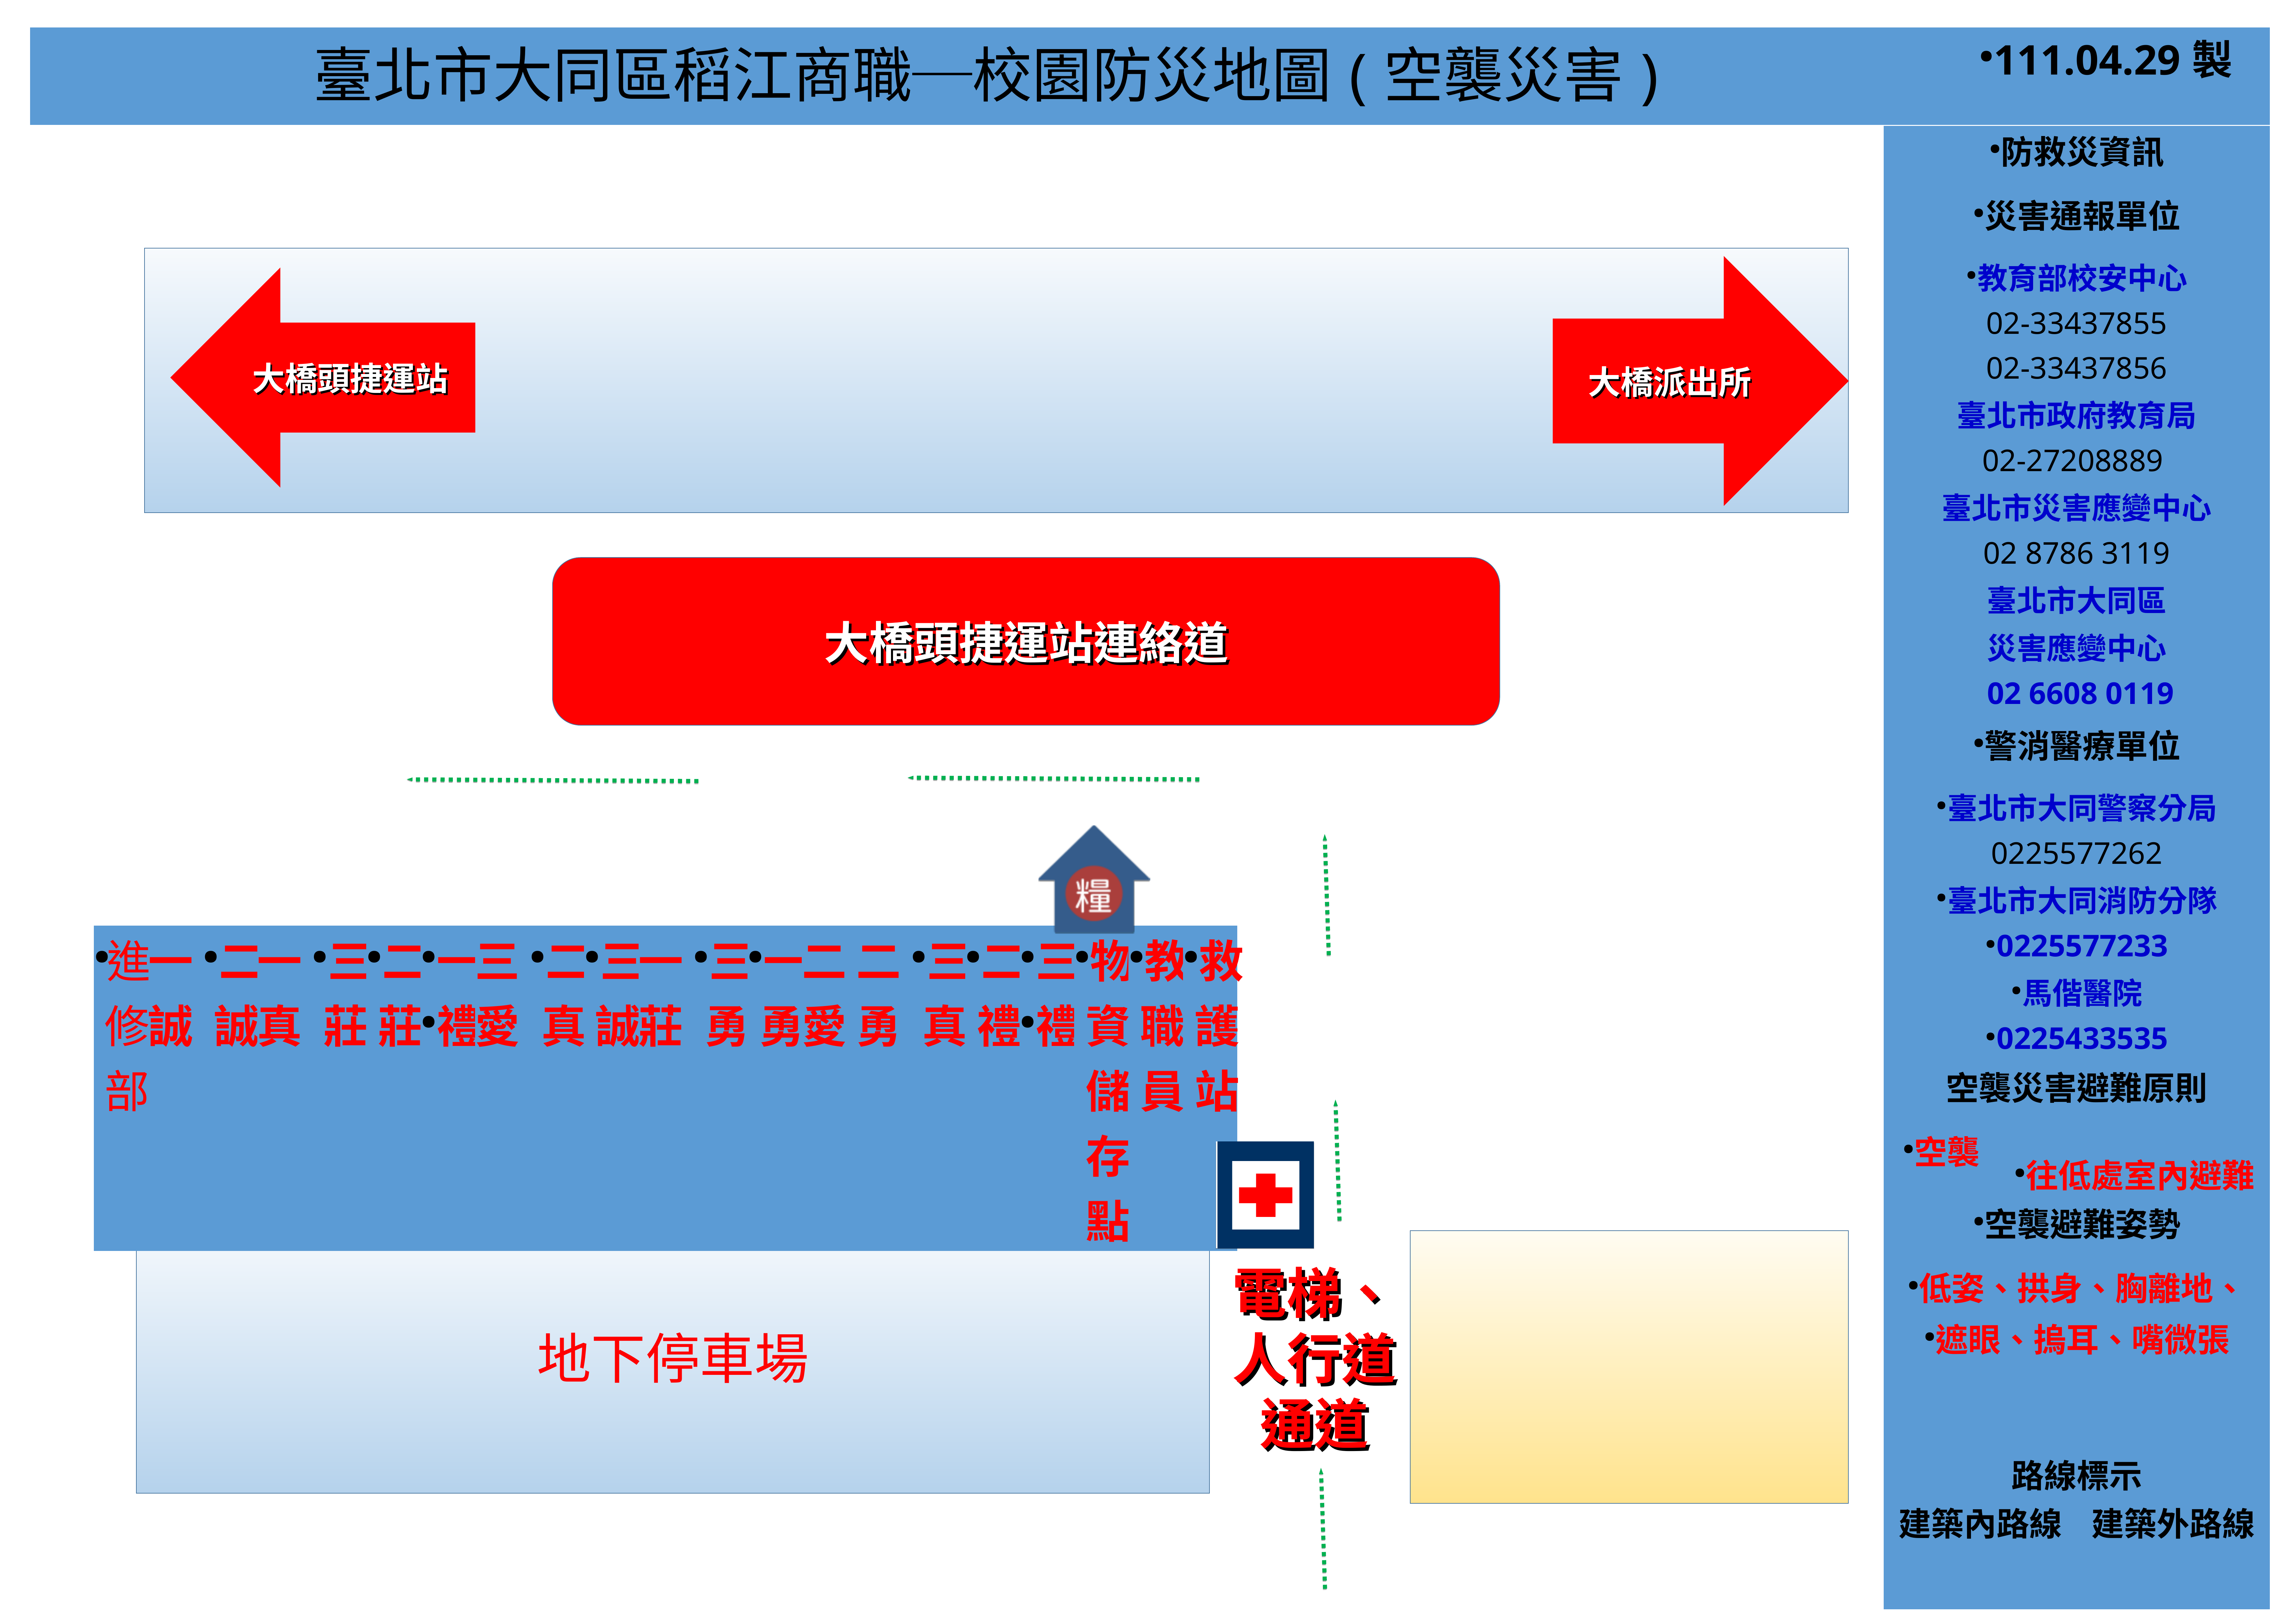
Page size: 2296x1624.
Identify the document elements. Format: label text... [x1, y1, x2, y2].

table_header 教職員 [1160, 1013, 1165, 1018]
picture [1216, 1141, 1314, 1248]
table_header 三誠 [635, 1010, 639, 1012]
table_header 三誠 [617, 1026, 621, 1036]
table_header 教職員 [1175, 953, 1180, 963]
text_box 地下停車場 [136, 1251, 1209, 1493]
table_header 進修部 [128, 950, 135, 955]
table_header 二勇 [856, 926, 911, 1251]
table_header 一真 [257, 926, 312, 1251]
table_header 一誠 [148, 926, 203, 1251]
table_header 二禮 [965, 926, 1019, 1251]
table_header 一 禮 [471, 1016, 474, 1018]
table_header 二莊 [366, 926, 420, 1251]
table_header 教職員 [1151, 1098, 1173, 1100]
table_header 一 禮 [471, 1011, 474, 1013]
table_header 救護站 [1220, 1027, 1225, 1028]
text_box 大橋頭捷運站 [171, 268, 475, 487]
table_header 二誠 [203, 926, 257, 1251]
table_header 二真 [555, 1027, 573, 1029]
table_header 三勇 [693, 926, 747, 1251]
table_header 物資儲存點 [1119, 1103, 1123, 1105]
table_header 救護站 [1220, 1023, 1225, 1024]
table_header 二愛 [802, 926, 856, 1251]
table_header 三 禮 [1070, 1016, 1073, 1018]
table_header 二禮 [1001, 1032, 1012, 1034]
text_box [145, 248, 1848, 513]
table_cell 路線標示 [1884, 1450, 2270, 1498]
text_box 大橋派出所 [1553, 257, 1848, 505]
table_header 二誠 [254, 1010, 257, 1012]
table_header 進修部 [128, 957, 135, 962]
table_header 物資儲存點 [1114, 1226, 1122, 1235]
table_header 救護站 [1220, 1018, 1225, 1020]
table_header 救護站 [1220, 1013, 1224, 1015]
table_header 救護站 [1202, 1035, 1207, 1040]
table_header 物資儲存點 [1098, 1034, 1118, 1036]
table_header 救護站 [1222, 1036, 1229, 1039]
table_header 三 禮 [1059, 1032, 1071, 1034]
table_header 二誠 [221, 1035, 224, 1040]
table_cell 往低處室內避難 [1999, 1126, 2270, 1198]
table_header 物資儲存點 [1098, 1024, 1118, 1026]
table_header 三誠 [602, 1035, 606, 1040]
table_header 教職員 [1161, 1028, 1165, 1030]
table_header 二誠 [235, 1026, 239, 1036]
table_header 物資儲存點 [1124, 1074, 1128, 1083]
table_cell 空襲災害避難原則 [1884, 1062, 2270, 1126]
table_header 物資儲存點 [1074, 939, 1128, 1251]
table_header 防救災資訊 [1884, 126, 2270, 190]
picture [1038, 825, 1150, 939]
table_header 一 禮 [460, 1032, 472, 1034]
table_header 教職員 [1181, 964, 1183, 972]
table_header 救護站 [1229, 953, 1235, 963]
table_cell 建築外路線 [2077, 1498, 2270, 1609]
table_header 三 禮 [1019, 926, 1074, 1251]
table_cell 教育部校安中心 02-33437855 02-33437856 臺北市政府教育局 02-27208889 臺北市災害應變中心 02 8786 3119 臺北市大同區 災害應變中心 02 6608 0119 [1884, 254, 2270, 720]
table_header 三愛 [475, 926, 529, 1251]
table_header 進修部 [121, 1015, 132, 1025]
table_header 救護站 [1228, 1011, 1237, 1028]
table_header 二真 [529, 926, 584, 1251]
table_header 教職員 [1176, 1022, 1183, 1030]
text_box 大橋頭捷運站連絡道 [552, 557, 1500, 726]
table_header 物資儲存點 [1119, 1095, 1123, 1098]
table_header 救護站 [1220, 1096, 1231, 1104]
table_header 三誠 [584, 926, 639, 1251]
table_header 教職員 [1157, 948, 1160, 951]
table_header 三誠 [631, 1017, 639, 1041]
table_header 二誠 [249, 1017, 257, 1041]
table_header 教職員 [1161, 1034, 1165, 1037]
table_header 教職員 [1177, 1027, 1183, 1041]
table_header 進修部 [128, 965, 135, 969]
table_header 一 禮 [472, 1038, 475, 1042]
table_header 臺北市大同區稻江商職─校園防災地圖(空襲災害) [30, 27, 1942, 125]
table_cell 空襲 [1884, 1126, 1999, 1198]
table_header 教職員 [1151, 1088, 1173, 1089]
table_header 物資儲存點 [1098, 1029, 1118, 1031]
table_header 二禮 [1003, 1038, 1010, 1042]
table_header 三 禮 [1071, 1038, 1074, 1042]
table_header 二真 [555, 1032, 573, 1034]
table_header 二真 [555, 1017, 573, 1019]
table_header 救護站 [1183, 926, 1237, 1251]
table_header 教職員 [1151, 1093, 1173, 1095]
table_cell 災害通報單位 [1884, 190, 2270, 254]
table_header 三 禮 [1070, 1011, 1073, 1013]
table_header 救護站 [1235, 965, 1237, 972]
text_box 電梯、人行道通道 [1216, 1071, 1412, 1624]
table_cell 警消醫療單位 [1884, 720, 2270, 784]
text_box [1410, 1231, 1848, 1503]
table_header 一莊 [639, 926, 693, 1251]
table_header 一 禮 [463, 1038, 470, 1042]
table_header 111.04.29製 [1942, 27, 2270, 125]
table_header 一勇 [747, 926, 802, 1251]
table_cell 低姿、拱身、胸離地、 遮眼、摀耳、嘴微張 [1884, 1262, 2270, 1450]
table_cell 臺北市大同警察分局 0225577262 臺北市大同消防分隊 0225577233 馬偕醫院 0225433535 [1884, 784, 2270, 1062]
table_header 進修部 [94, 926, 148, 1251]
table_header 教職員 [1128, 926, 1183, 1251]
table_header 二真 [555, 1022, 573, 1024]
table_header 教職員 [1159, 956, 1167, 959]
table_header 一 禮 [420, 926, 475, 1251]
table_header 三莊 [312, 926, 366, 1251]
table_cell 建築內路線 [1884, 1498, 2077, 1609]
table_cell 空襲避難姿勢 [1884, 1198, 2270, 1262]
table_header 進修部 [129, 1013, 140, 1018]
table_header 三 禮 [1062, 1038, 1069, 1042]
table_header 三真 [911, 926, 965, 1251]
